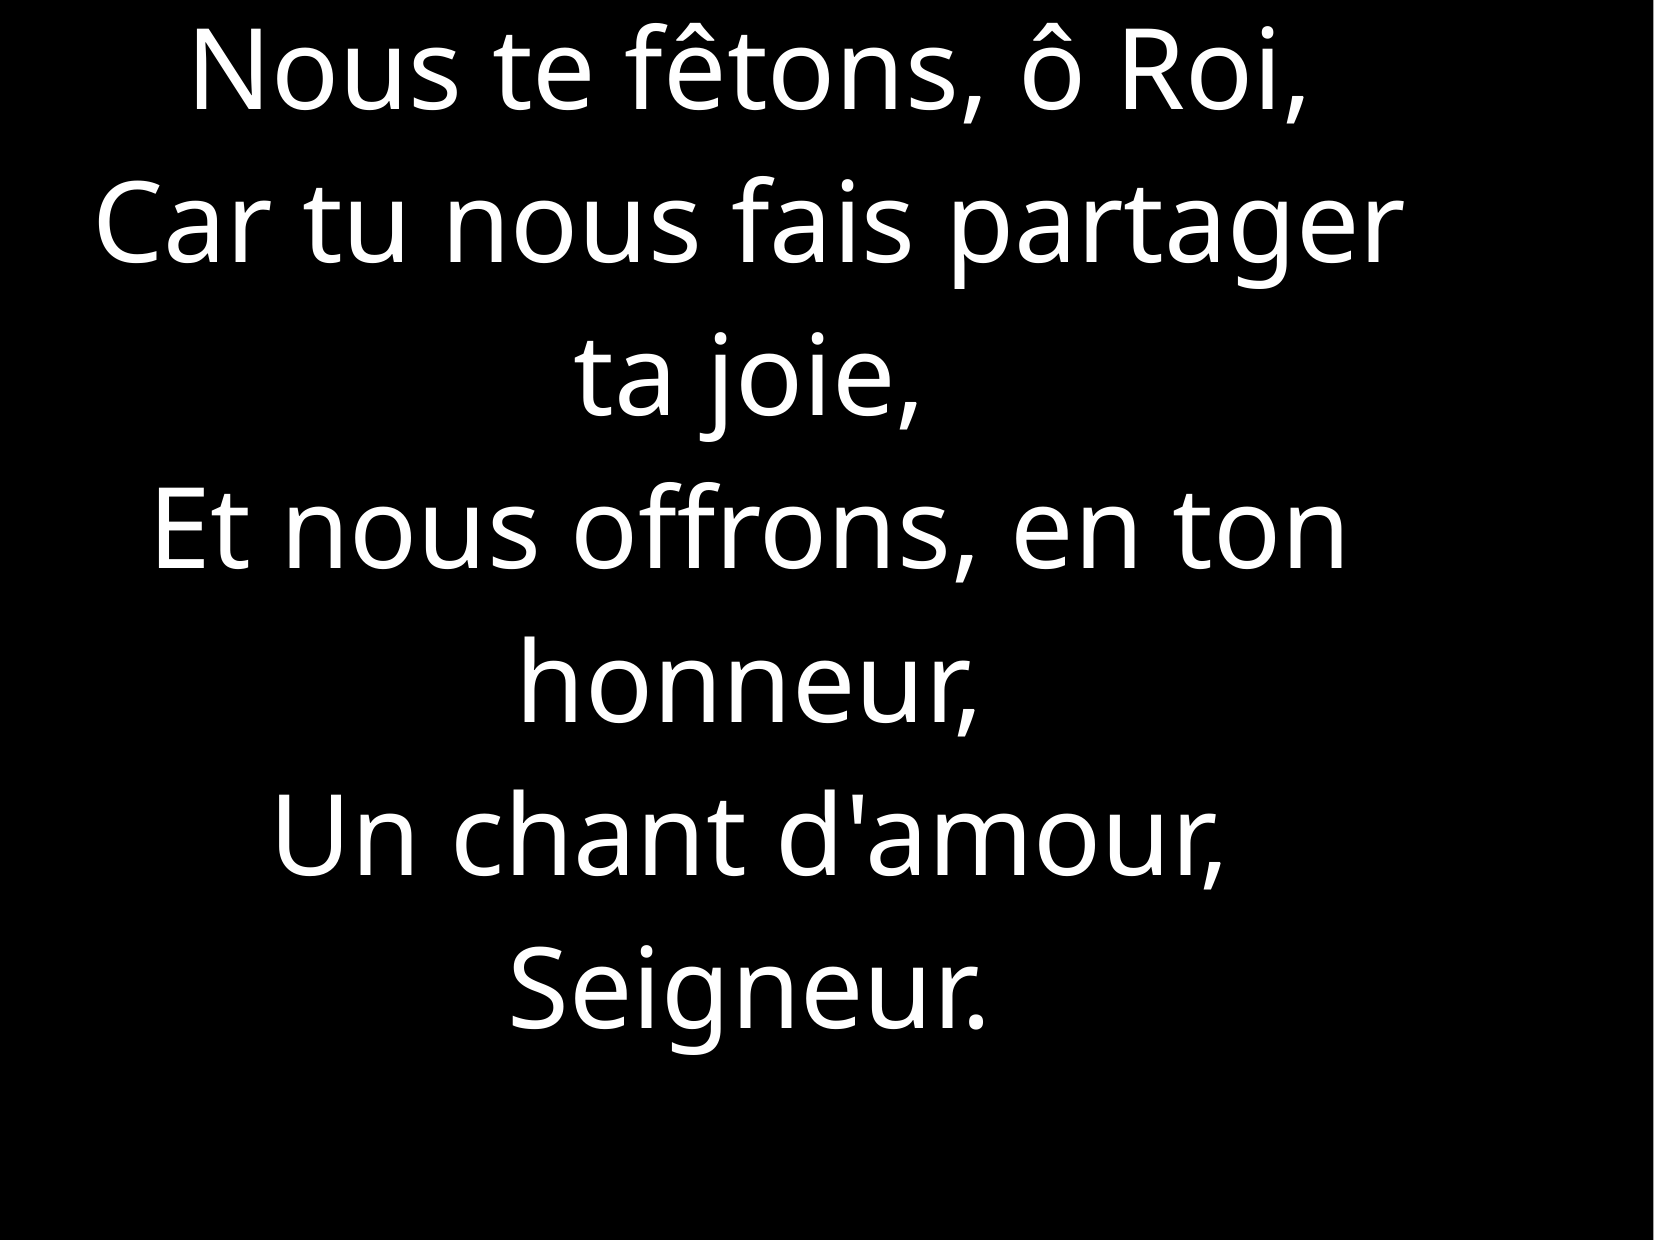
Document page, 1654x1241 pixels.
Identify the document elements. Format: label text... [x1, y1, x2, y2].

subtitle Nous te fêtons, ô Roi, Car tu nous fais partager ta joie, Et nous offrons, en ton honneur, Un chant d'amour, Seigneur. [75, 0, 1425, 1075]
